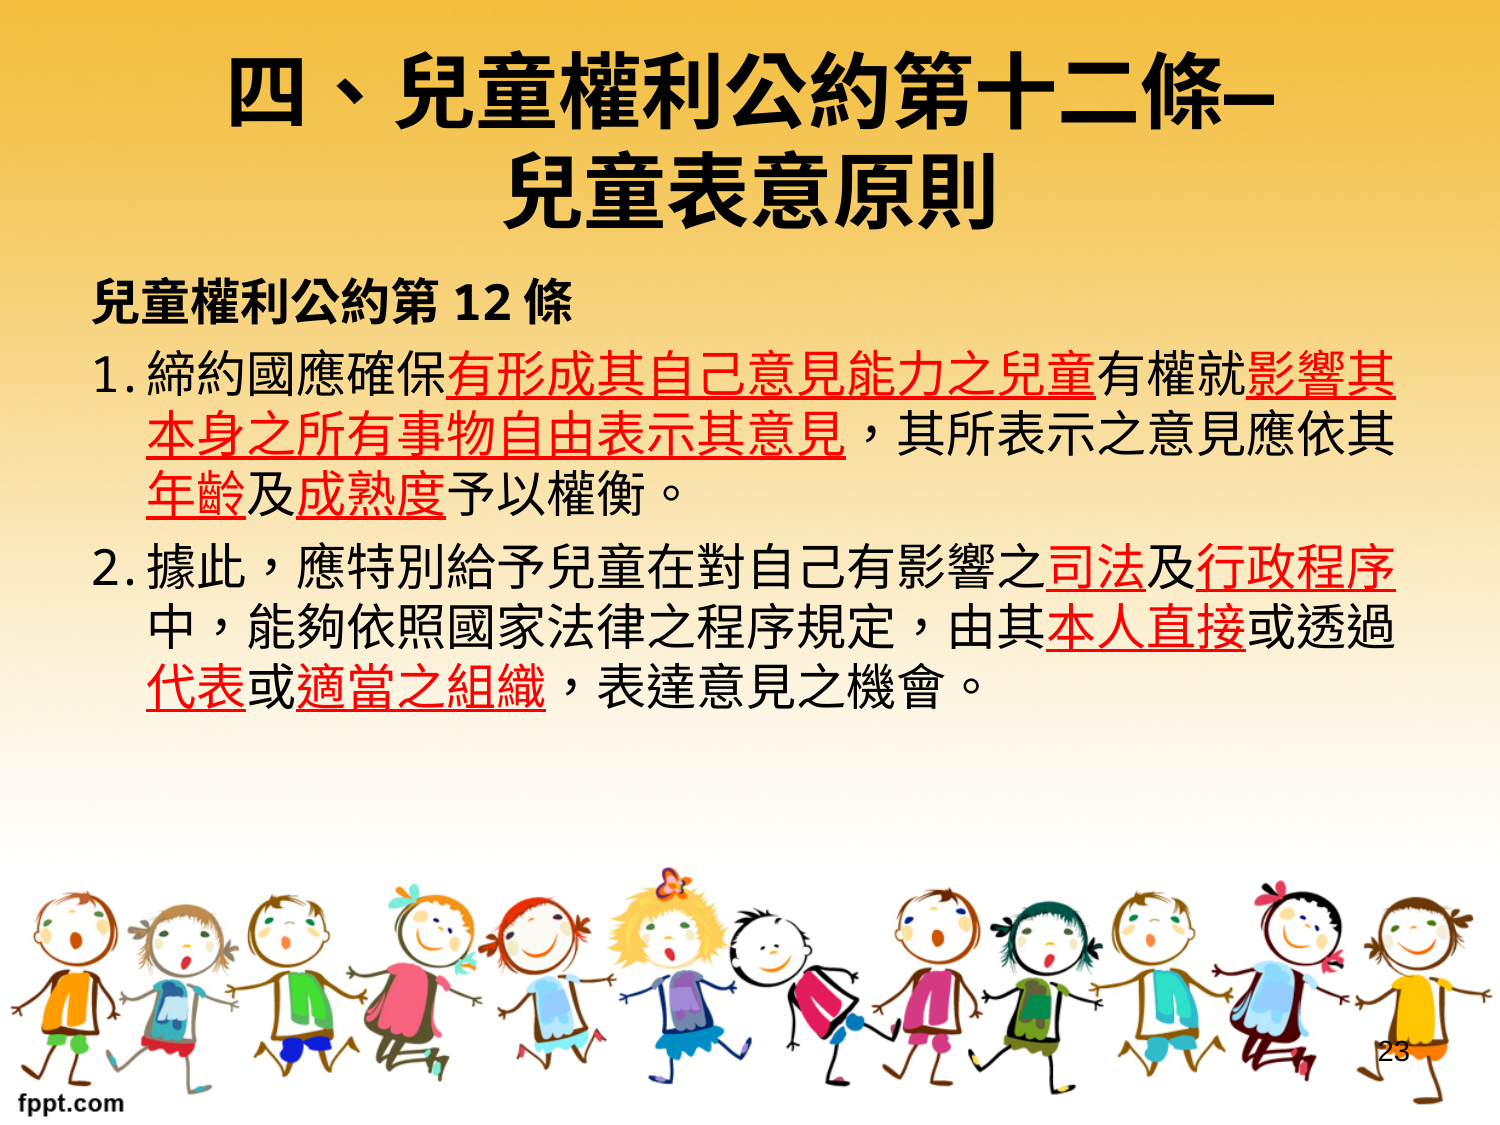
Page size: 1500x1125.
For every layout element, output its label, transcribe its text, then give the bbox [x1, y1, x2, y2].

text_box <編號> [1074, 1024, 1426, 1103]
title 四、兒童權利公約第十二條— 兒童表意原則 [75, 45, 1426, 233]
picture [0, 0, 1500, 1125]
list 兒童權利公約第12條 締約國應確保有形成其自己意見能力之兒童有權就影響其本身之所有事物自由表示其意見，其所表示之意見應依其年齡及成熟度予以權衡。 據此，應特別給予兒童在對自己有影響之司法及行政程序中，能夠依照國家法律之程序規定，由其本人直接或透過代表或適當之組織，表達意見之機會。 [75, 262, 1426, 1005]
